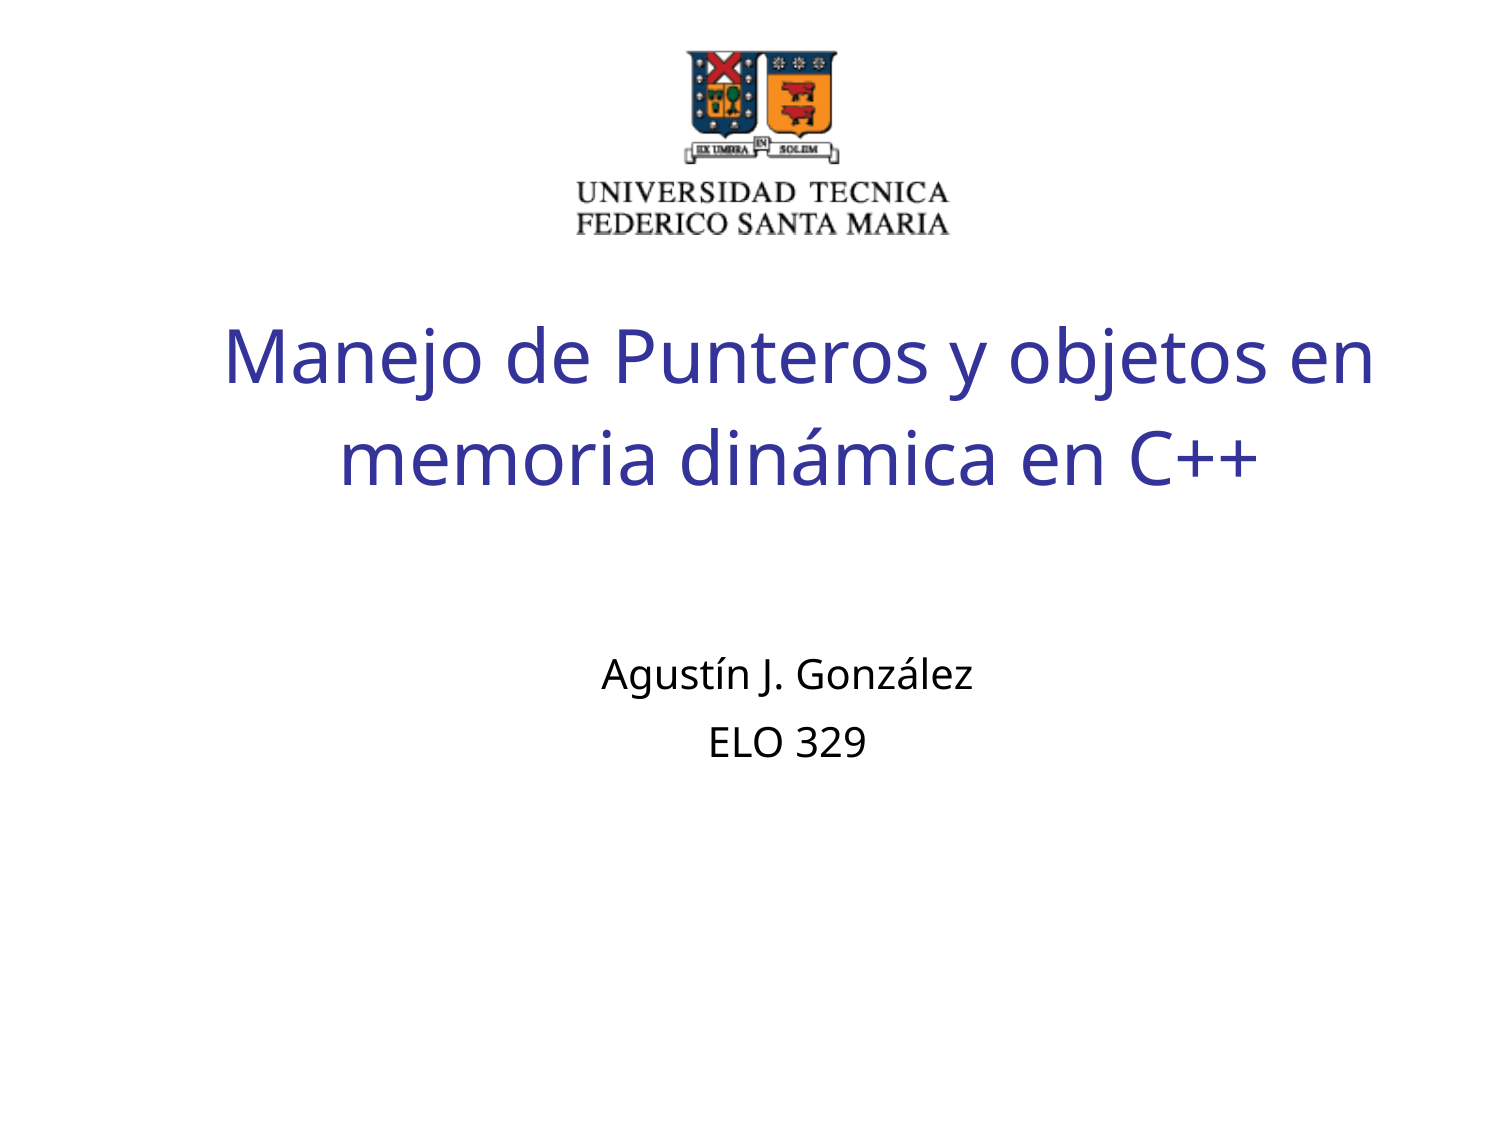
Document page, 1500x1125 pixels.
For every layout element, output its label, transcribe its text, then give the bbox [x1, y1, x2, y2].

subtitle Agustín J. González ELO 329 [225, 637, 1276, 926]
title Manejo de Punteros y objetos en memoria dinámica en C++ [162, 274, 1438, 516]
picture [575, 49, 951, 235]
